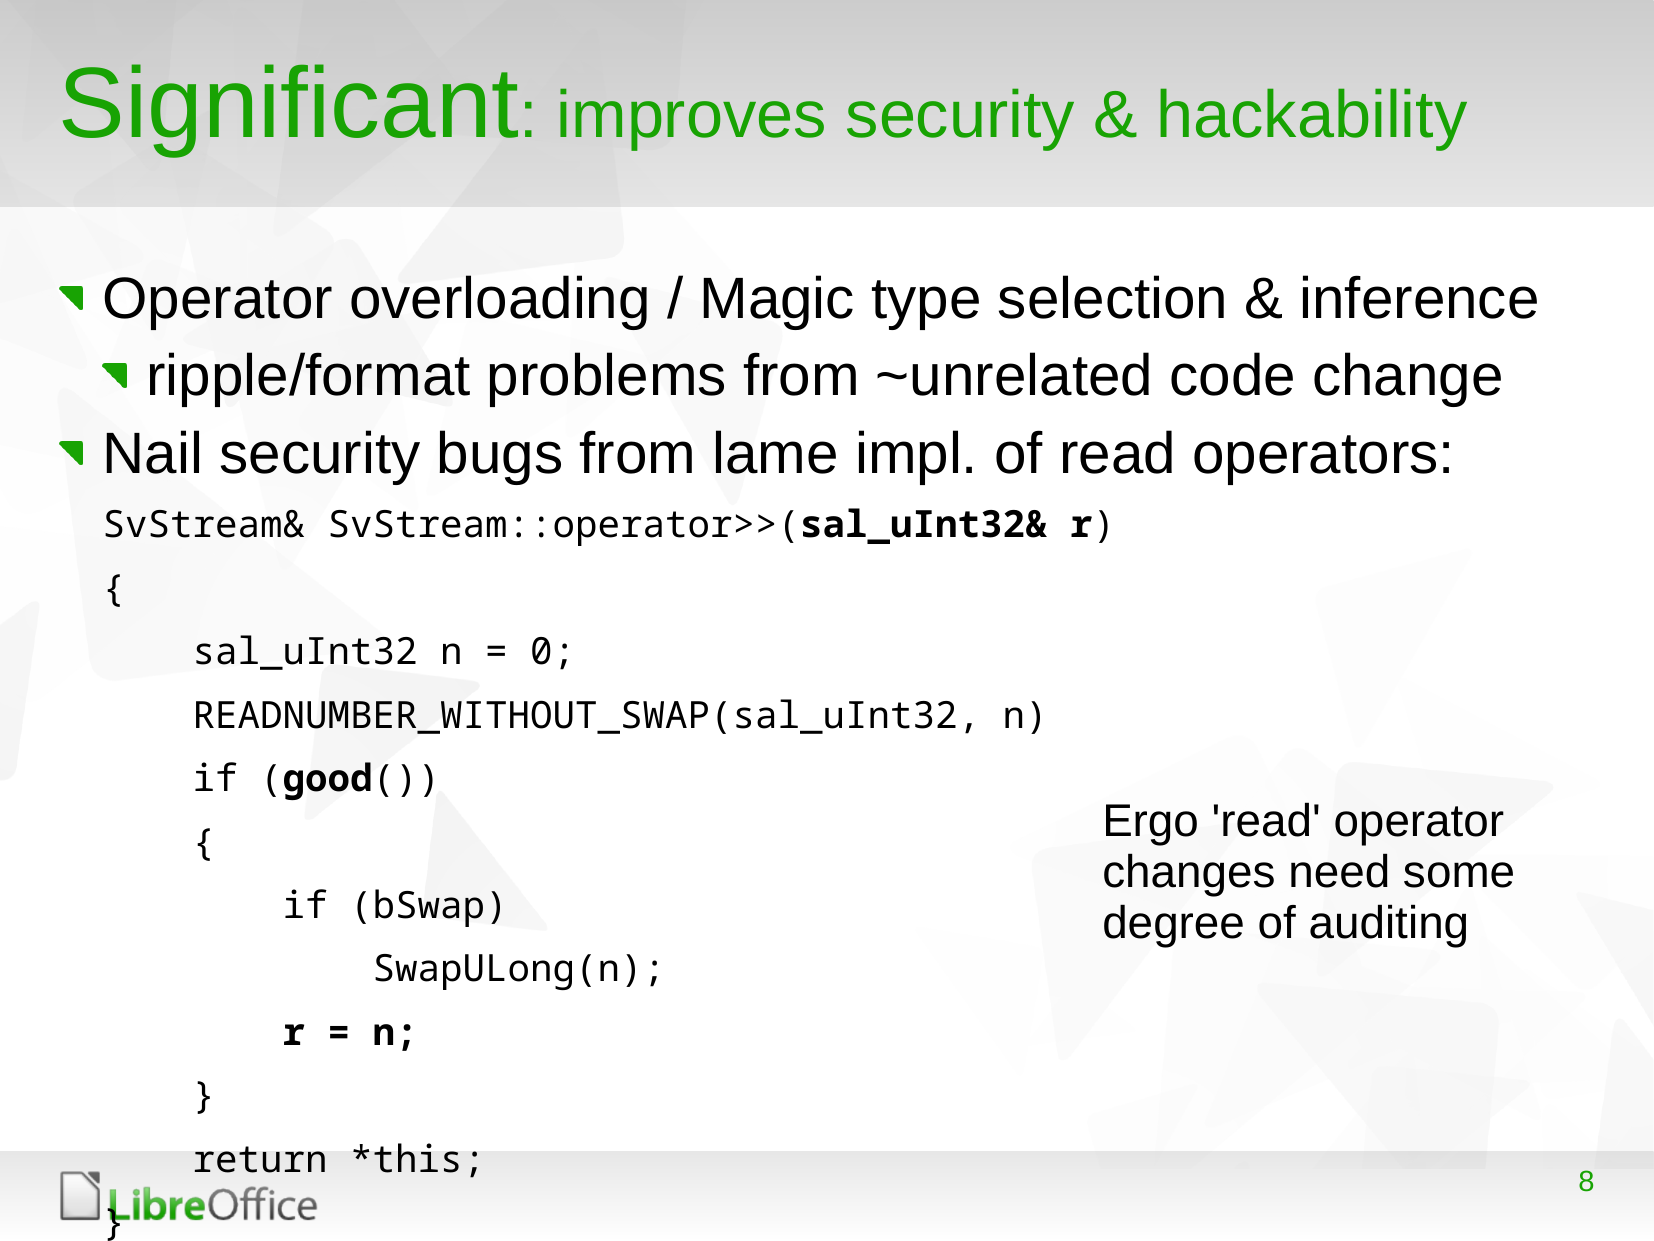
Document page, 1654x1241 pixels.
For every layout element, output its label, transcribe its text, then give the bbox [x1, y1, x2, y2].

text_box Ergo 'read' operator changes need some degree of auditing [1087, 787, 1651, 1013]
picture [915, 548, 1654, 1169]
picture [41, 1152, 337, 1240]
picture [0, 0, 783, 931]
picture [221, 1154, 232, 1160]
title Significant: improves security & hackability [59, 29, 1595, 178]
picture [266, 1152, 276, 1170]
list Operator overloading / Magic type selection & inference ripple/format problems from ~unrelated code change Nail security bugs from lame impl. of read operators: SvStream& SvStream::operator>>(sal_uInt32& r) { sal_uInt32 n = 0; READNUMBER_WITHOUT_SWAP(sal_uInt32, n) if (good()) { if (bSwap) SwapULong(n); r = n; } return *this; } [59, 265, 1595, 1152]
